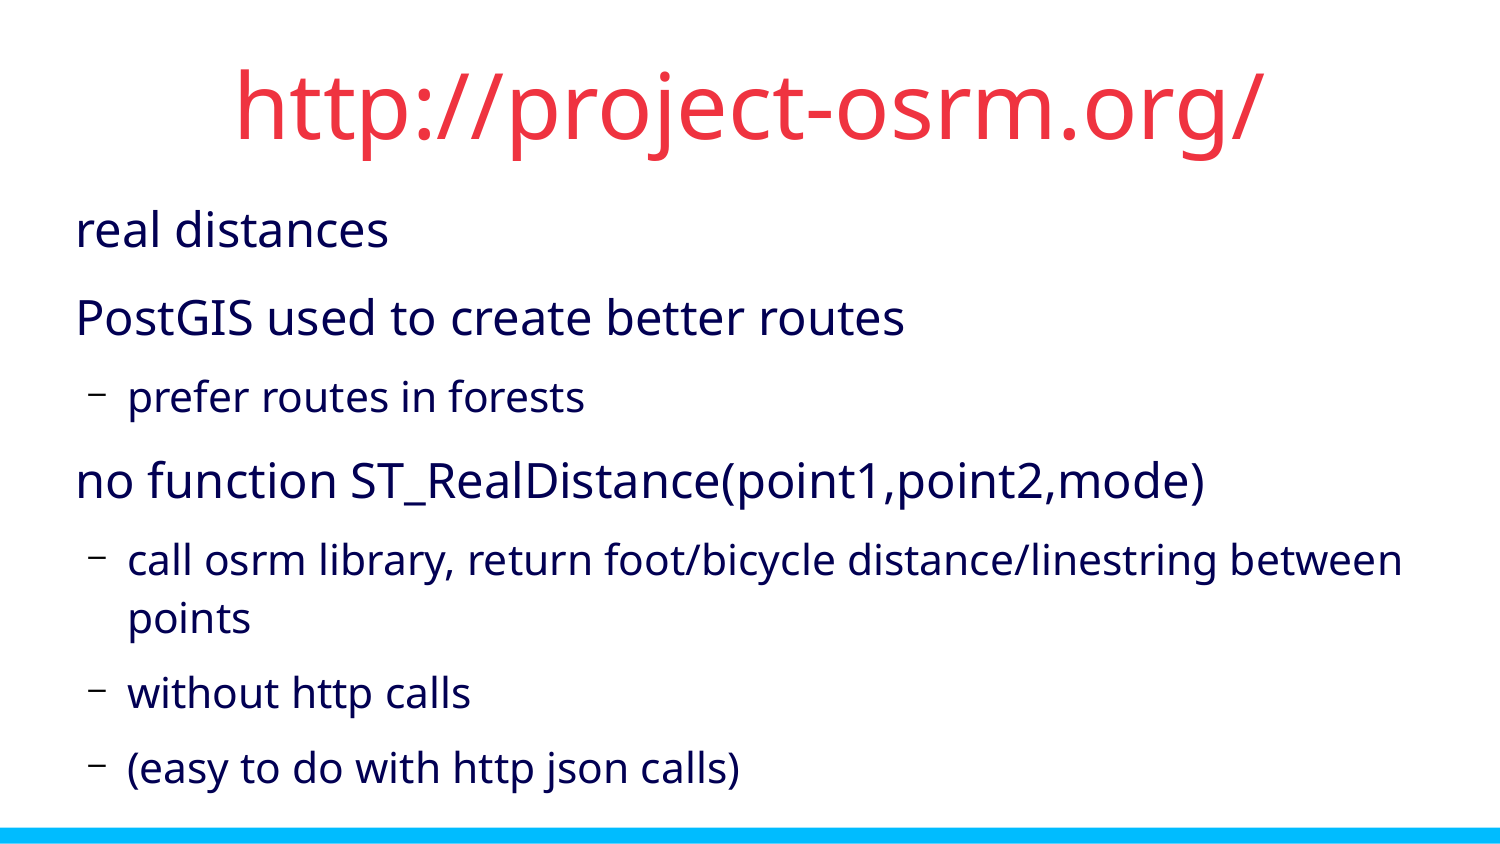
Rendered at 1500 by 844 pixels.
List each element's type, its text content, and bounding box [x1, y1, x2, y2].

title http://project-osrm.org/ [75, 33, 1425, 175]
list real distances PostGIS used to create better routes prefer routes in forests no function ST_RealDistance(point1,point2,mode) call osrm library, return foot/bicycle distance/linestring between points without http calls (easy to do with http json calls) [23, 195, 1477, 804]
